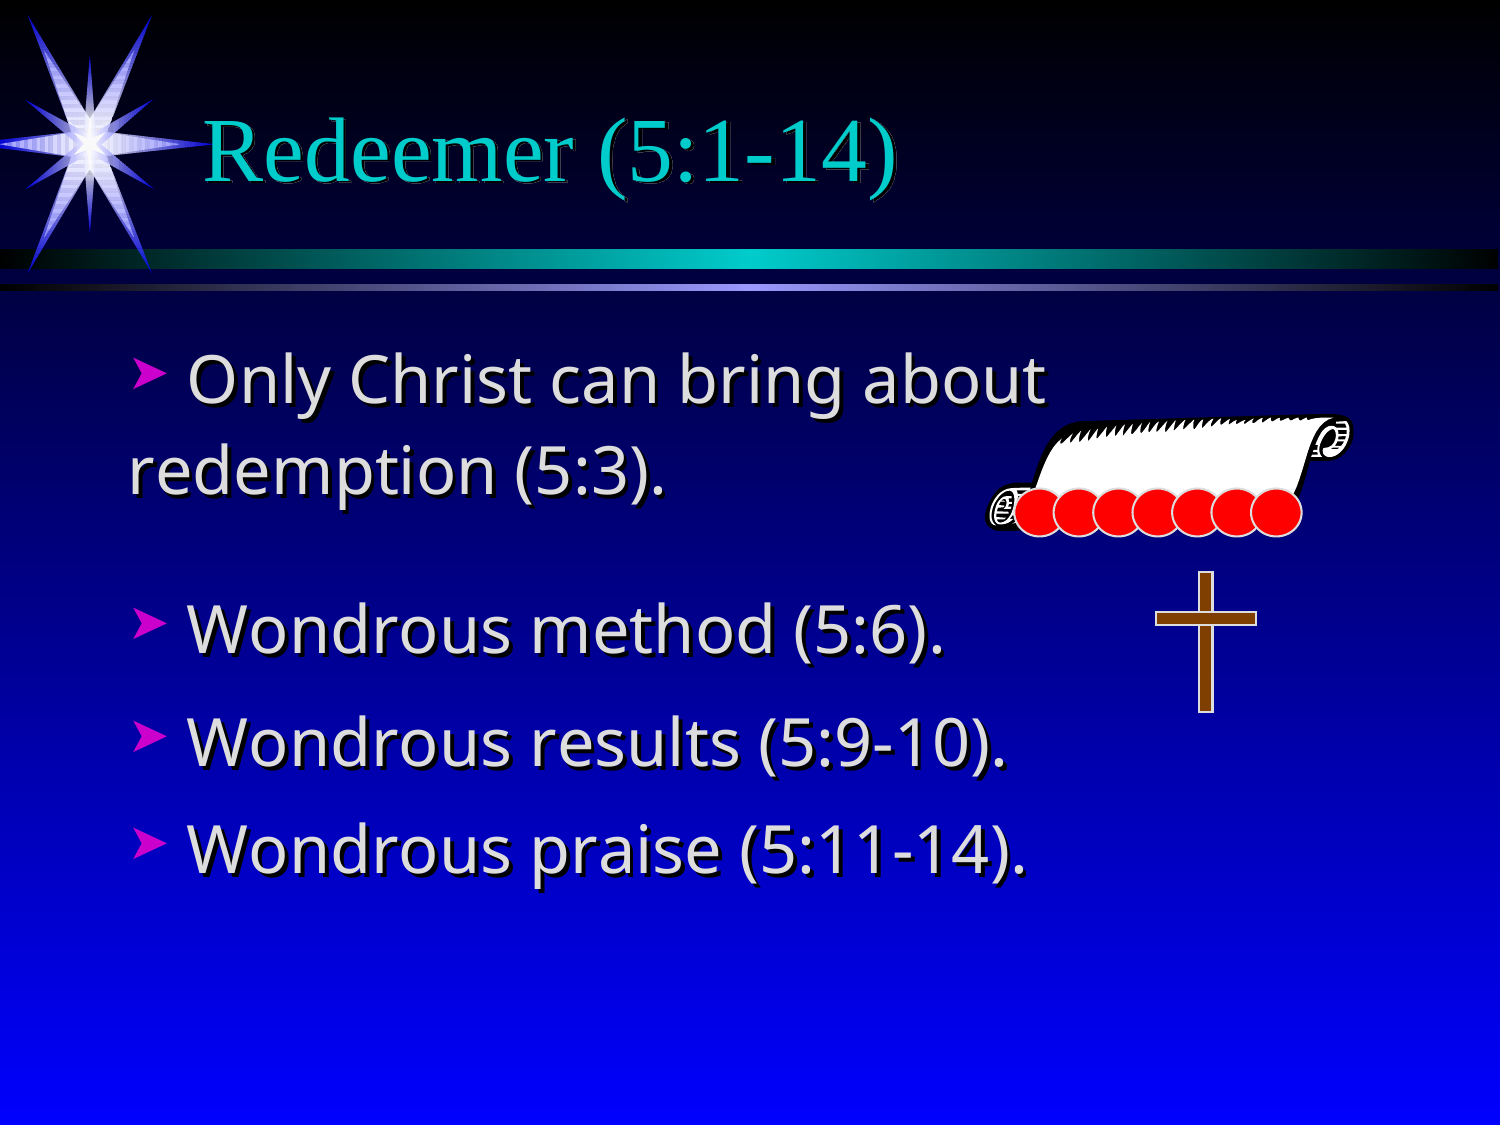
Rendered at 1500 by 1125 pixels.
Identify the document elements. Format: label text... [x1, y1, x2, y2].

text_box Wondrous method (5:6). [112, 575, 1388, 681]
chart [983, 522, 1022, 531]
title Redeemer (5:1-14) [187, 56, 1463, 244]
text_box Only Christ can bring about redemption (5:3). [112, 324, 1388, 522]
text_box [1198, 681, 1213, 687]
text_box [1016, 522, 1300, 537]
text_box [1198, 571, 1213, 575]
text_box Wondrous results (5:9-10). Wondrous praise (5:11-14). [112, 687, 1388, 901]
chart [1294, 522, 1356, 531]
